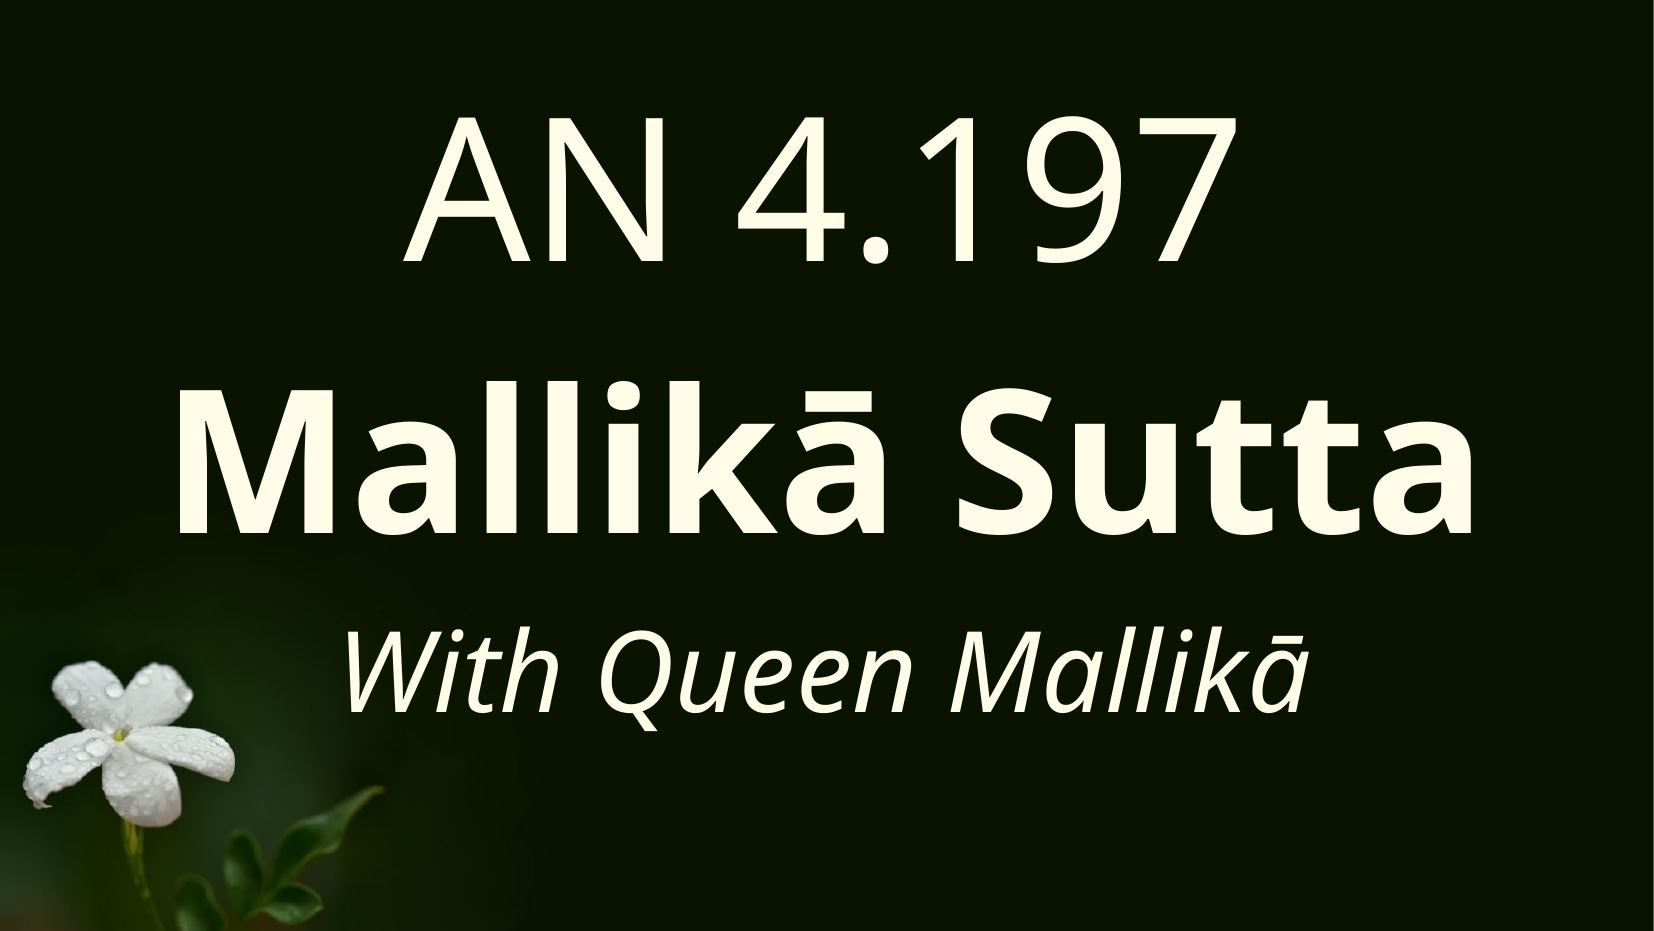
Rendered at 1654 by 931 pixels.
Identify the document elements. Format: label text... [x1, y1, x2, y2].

picture [0, 0, 1654, 931]
subtitle AN 4.197 Mallikā Sutta With Queen Mallikā [0, 89, 1650, 705]
